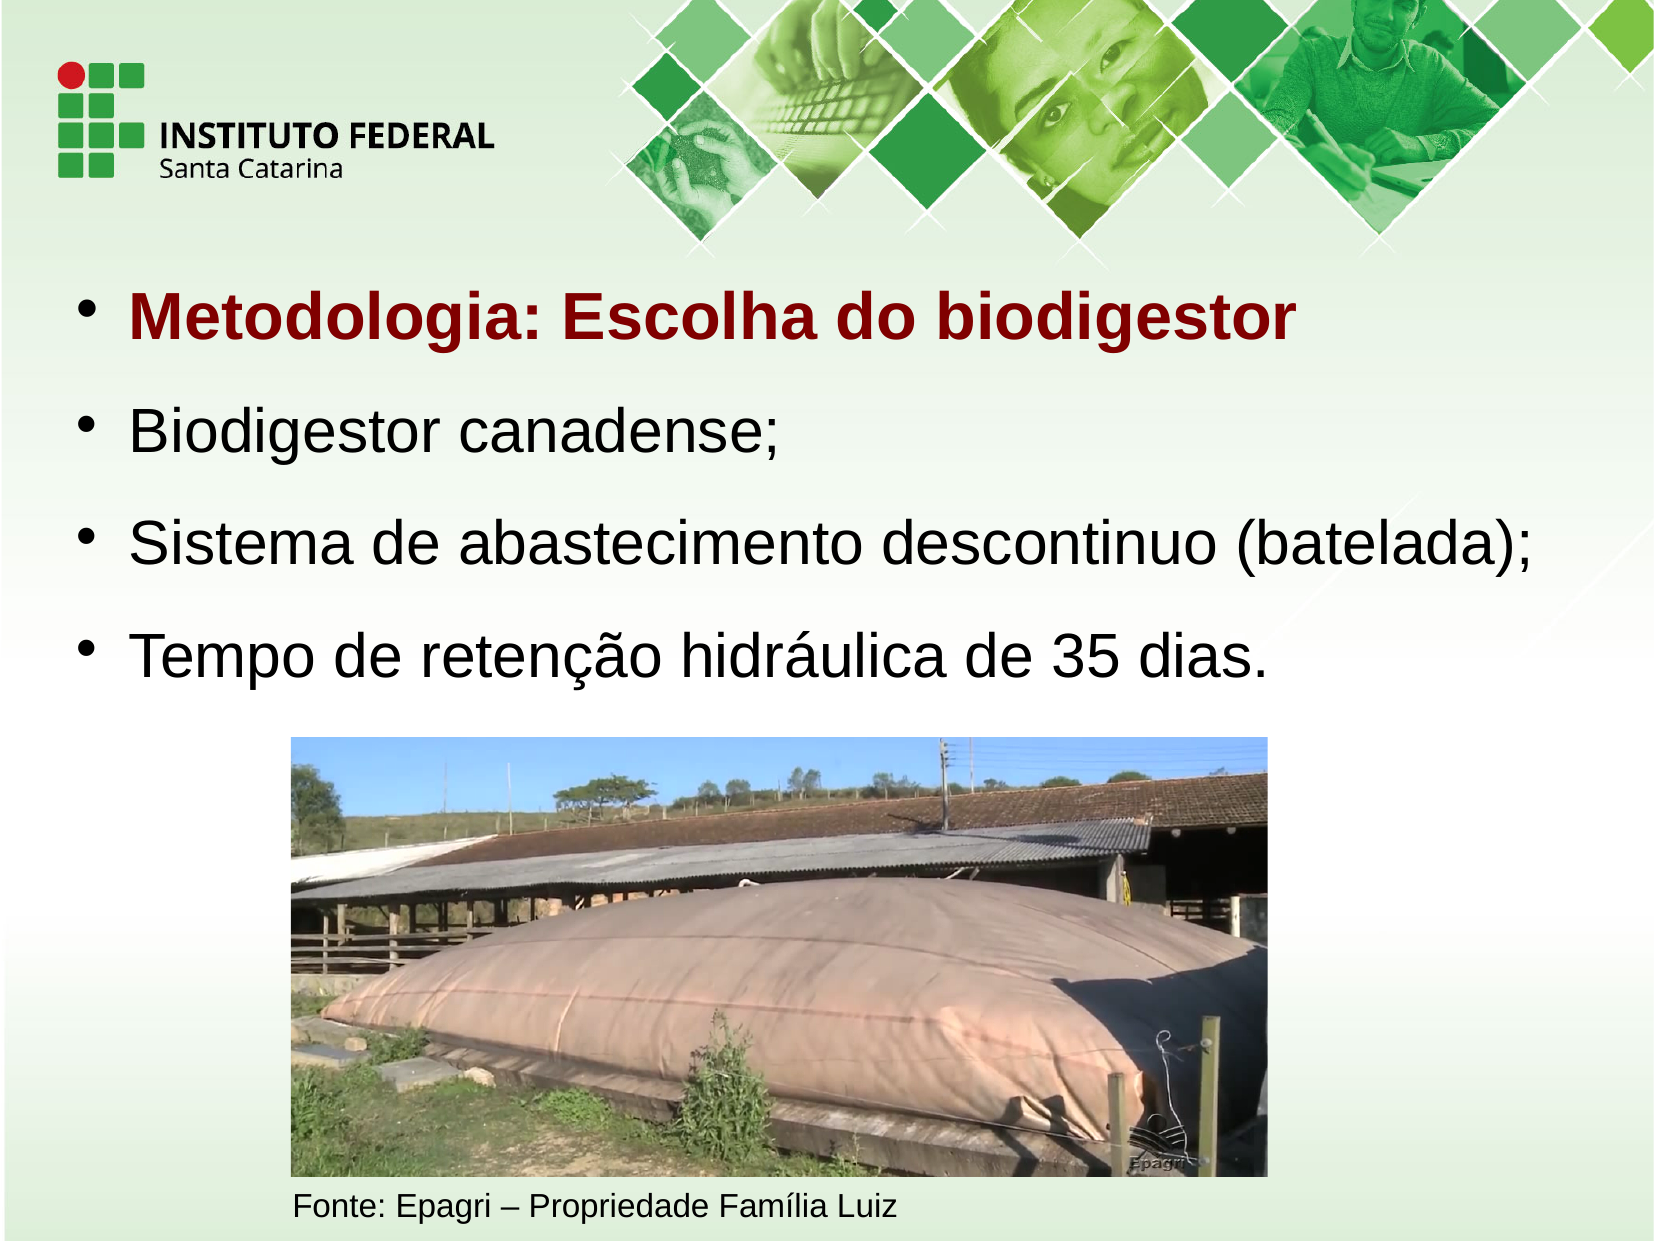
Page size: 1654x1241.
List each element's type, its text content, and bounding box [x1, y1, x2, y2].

picture [1, 0, 1654, 1241]
text_box Metodologia: Escolha do biodigestor Biodigestor canadense; Sistema de abastecimento descontinuo (batelada); Tempo de retenção hidráulica de 35 dias. [58, 232, 1654, 831]
text_box Fonte: Epagri – Propriedade Família Luiz [277, 1176, 915, 1232]
